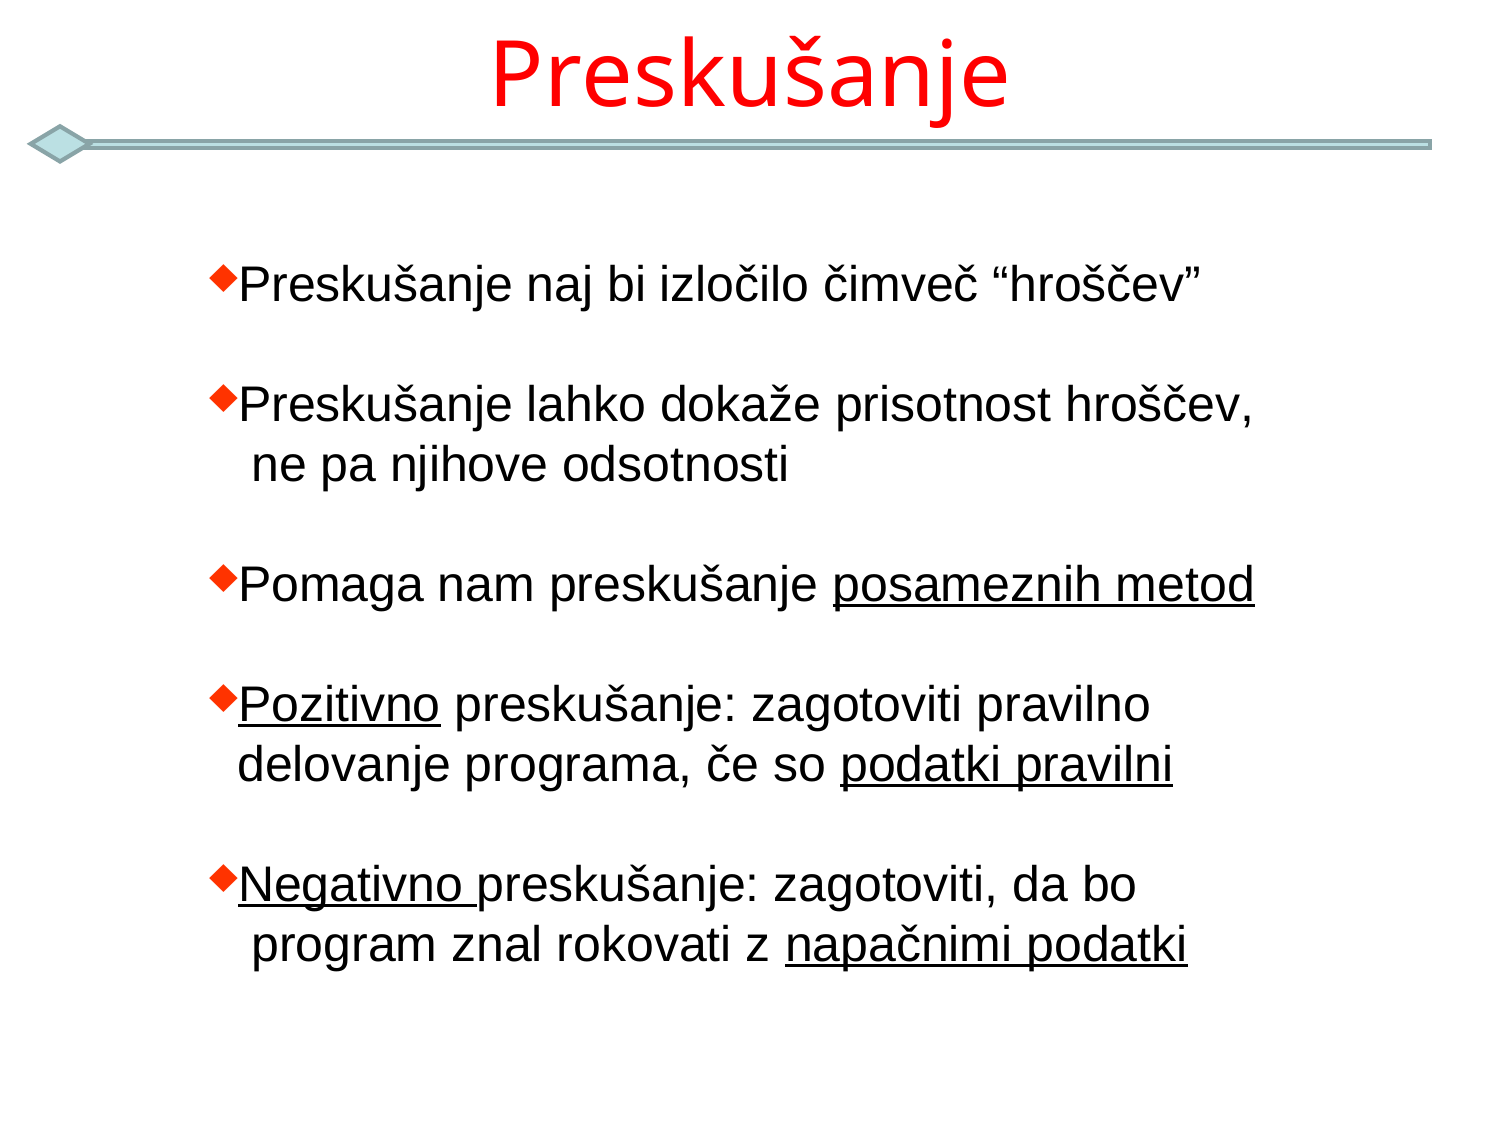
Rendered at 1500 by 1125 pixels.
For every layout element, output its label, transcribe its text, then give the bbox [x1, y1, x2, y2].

title Preskušanje [75, 0, 1426, 141]
text_box Preskušanje naj bi izločilo čimveč “hroščev” Preskušanje lahko dokaže prisotnost hroščev, ne pa njihove odsotnosti Pomaga nam preskušanje posameznih metod Pozitivno preskušanje: zagotoviti pravilno delovanje programa, če so podatki pravilni Negativno preskušanje: zagotoviti, da bo program znal rokovati z napačnimi podatki [194, 243, 1334, 979]
